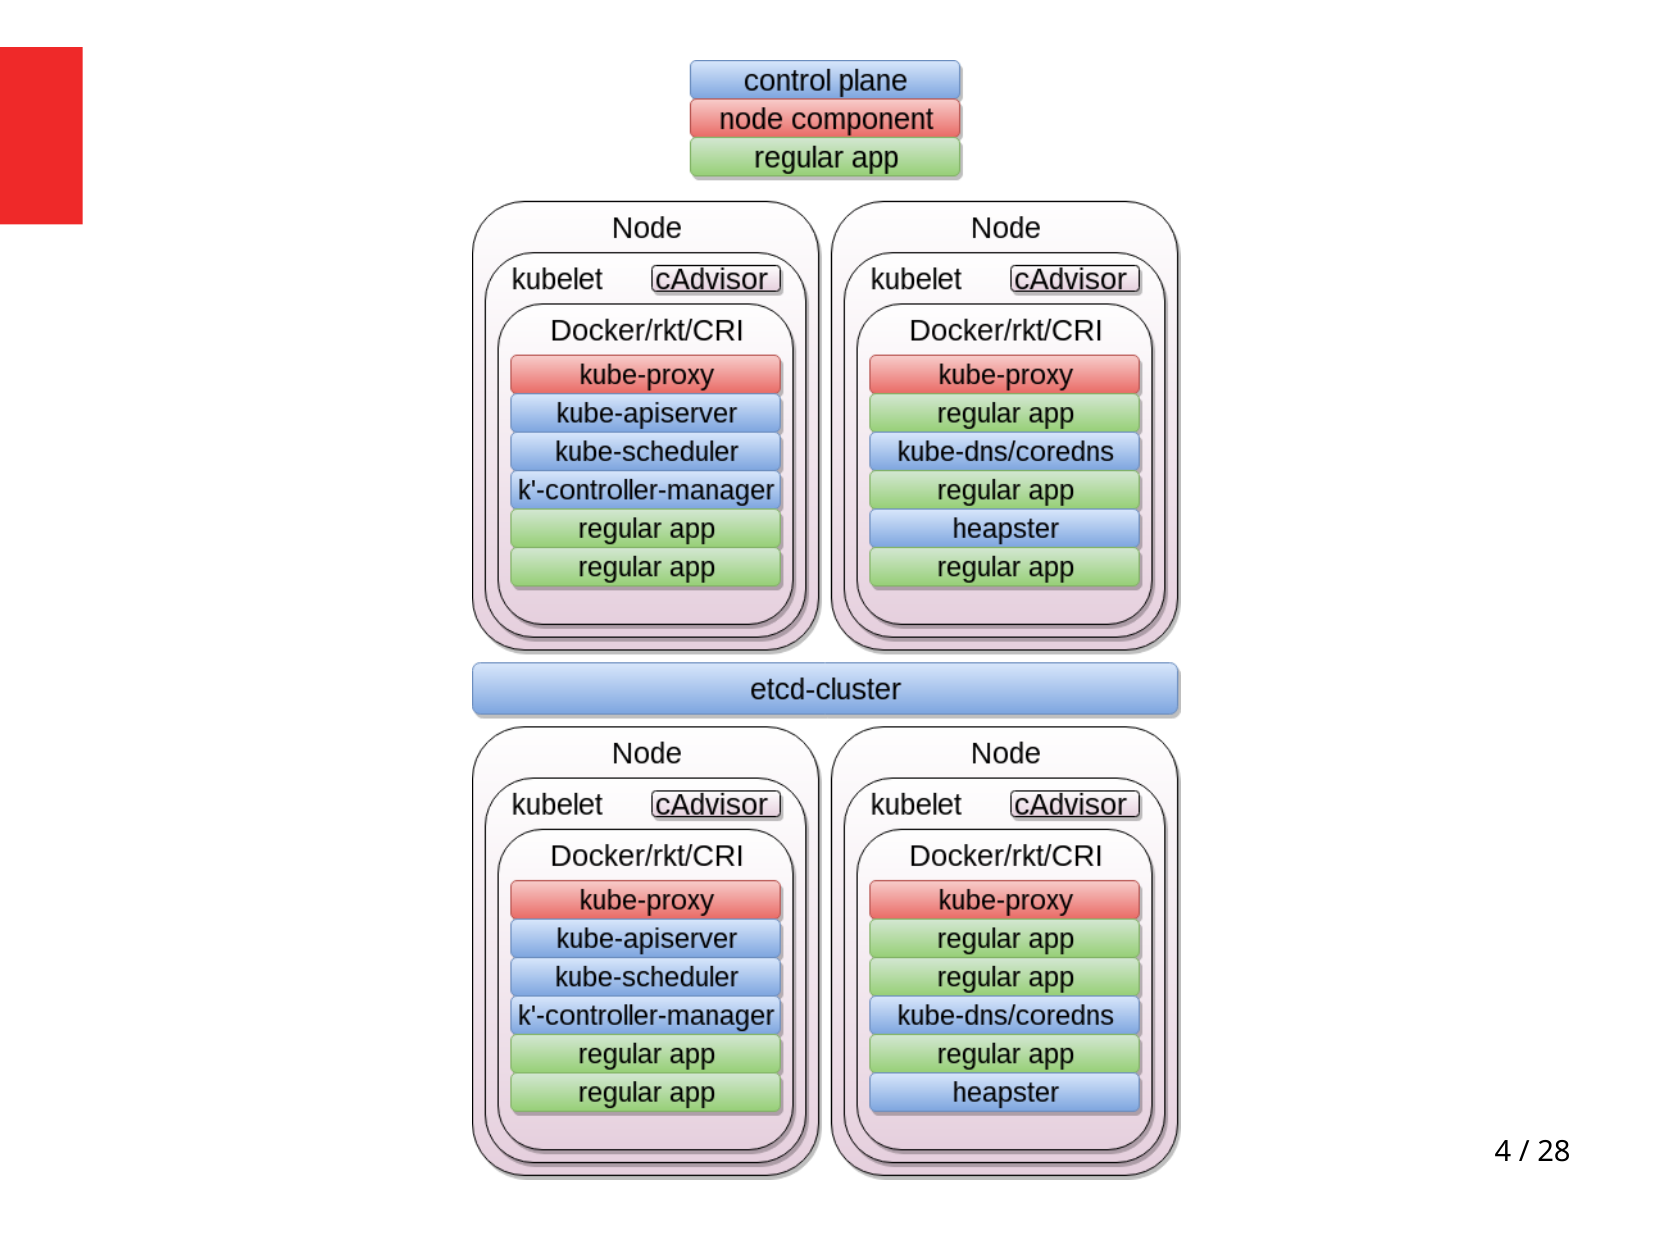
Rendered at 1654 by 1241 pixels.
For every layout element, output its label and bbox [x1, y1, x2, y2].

picture [472, 60, 1181, 1180]
